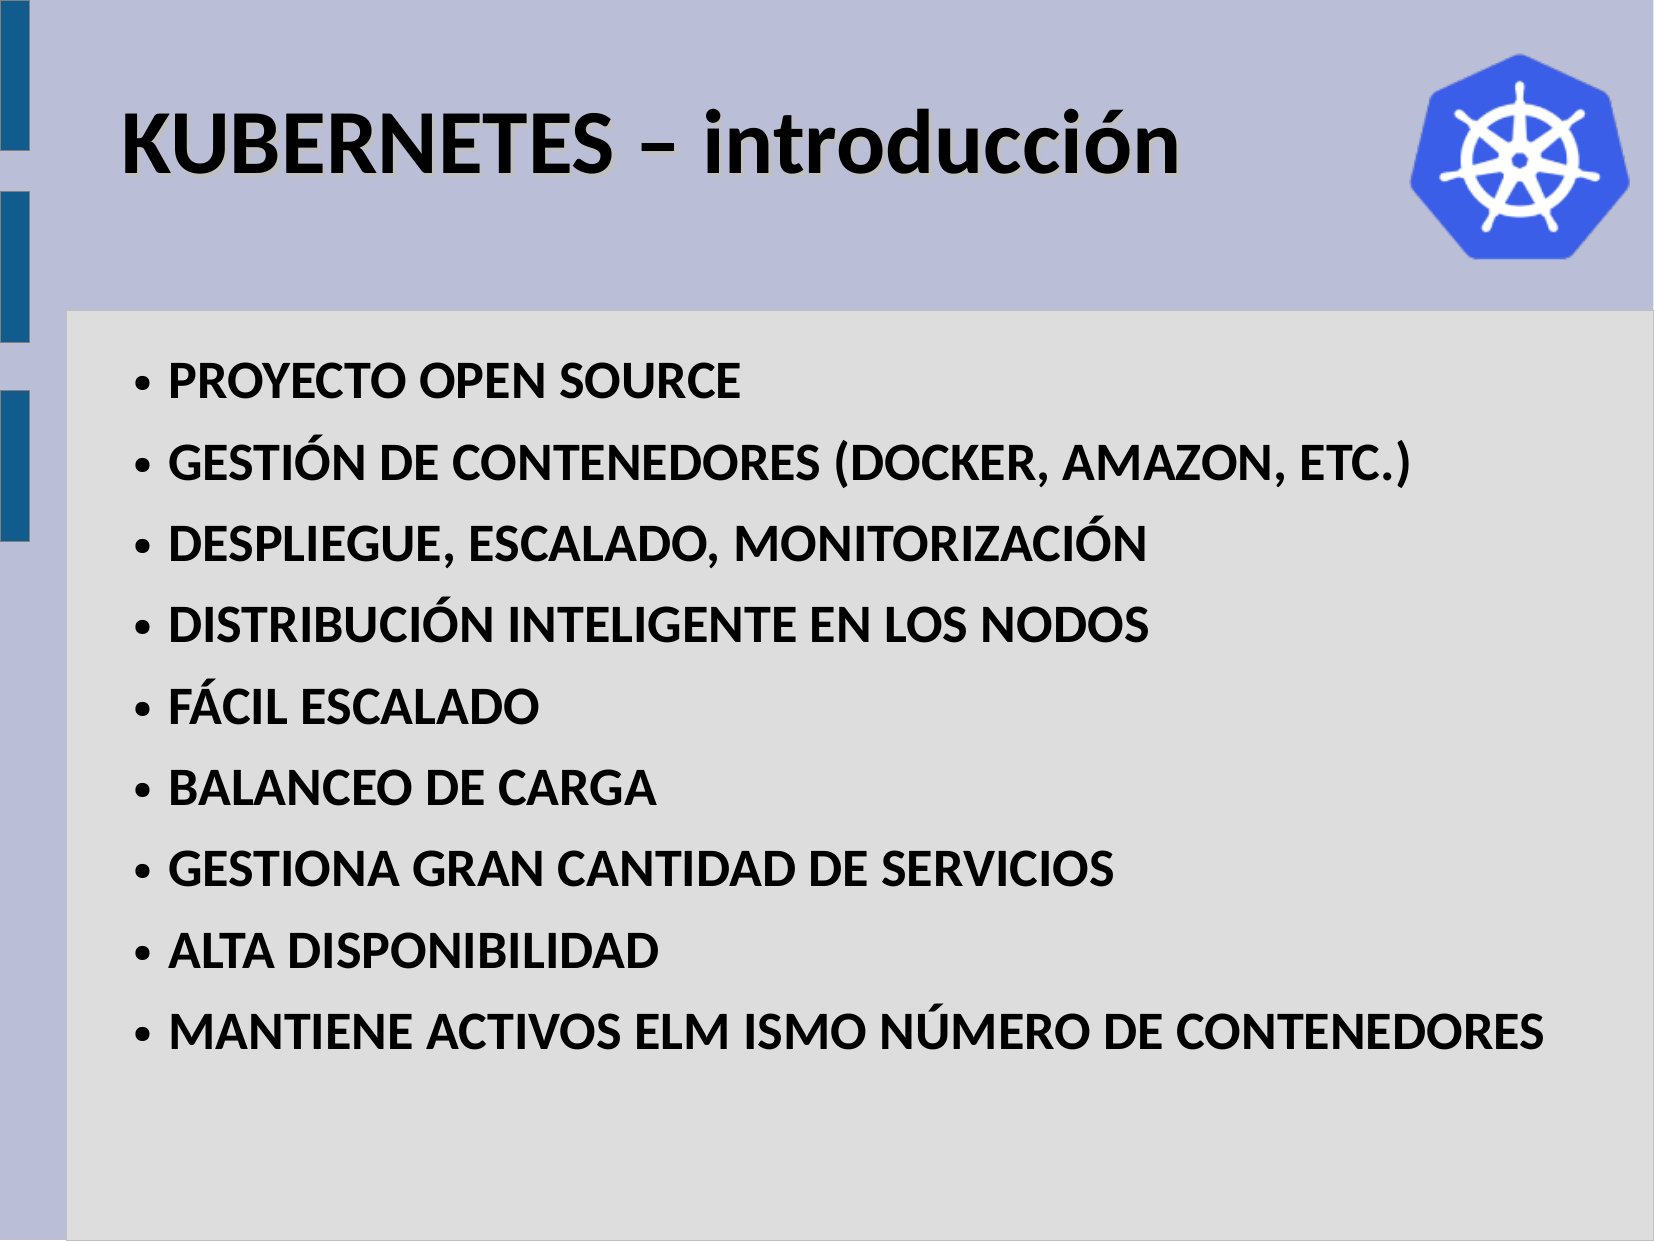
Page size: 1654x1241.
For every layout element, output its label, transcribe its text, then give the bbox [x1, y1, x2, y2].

text_box KUBERNETES – introducción [106, 97, 1381, 225]
picture [1381, 47, 1654, 267]
text_box PROYECTO OPEN SOURCE GESTIÓN DE CONTENEDORES (DOCKER, AMAZON, ETC.) DESPLIEGUE, ESCALADO, MONITORIZACIÓN DISTRIBUCIÓN INTELIGENTE EN LOS NODOS FÁCIL ESCALADO BALANCEO DE CARGA GESTIONA GRAN CANTIDAD DE SERVICIOS ALTA DISPONIBILIDAD MANTIENE ACTIVOS ELM ISMO NÚMERO DE CONTENEDORES [118, 323, 1583, 1241]
